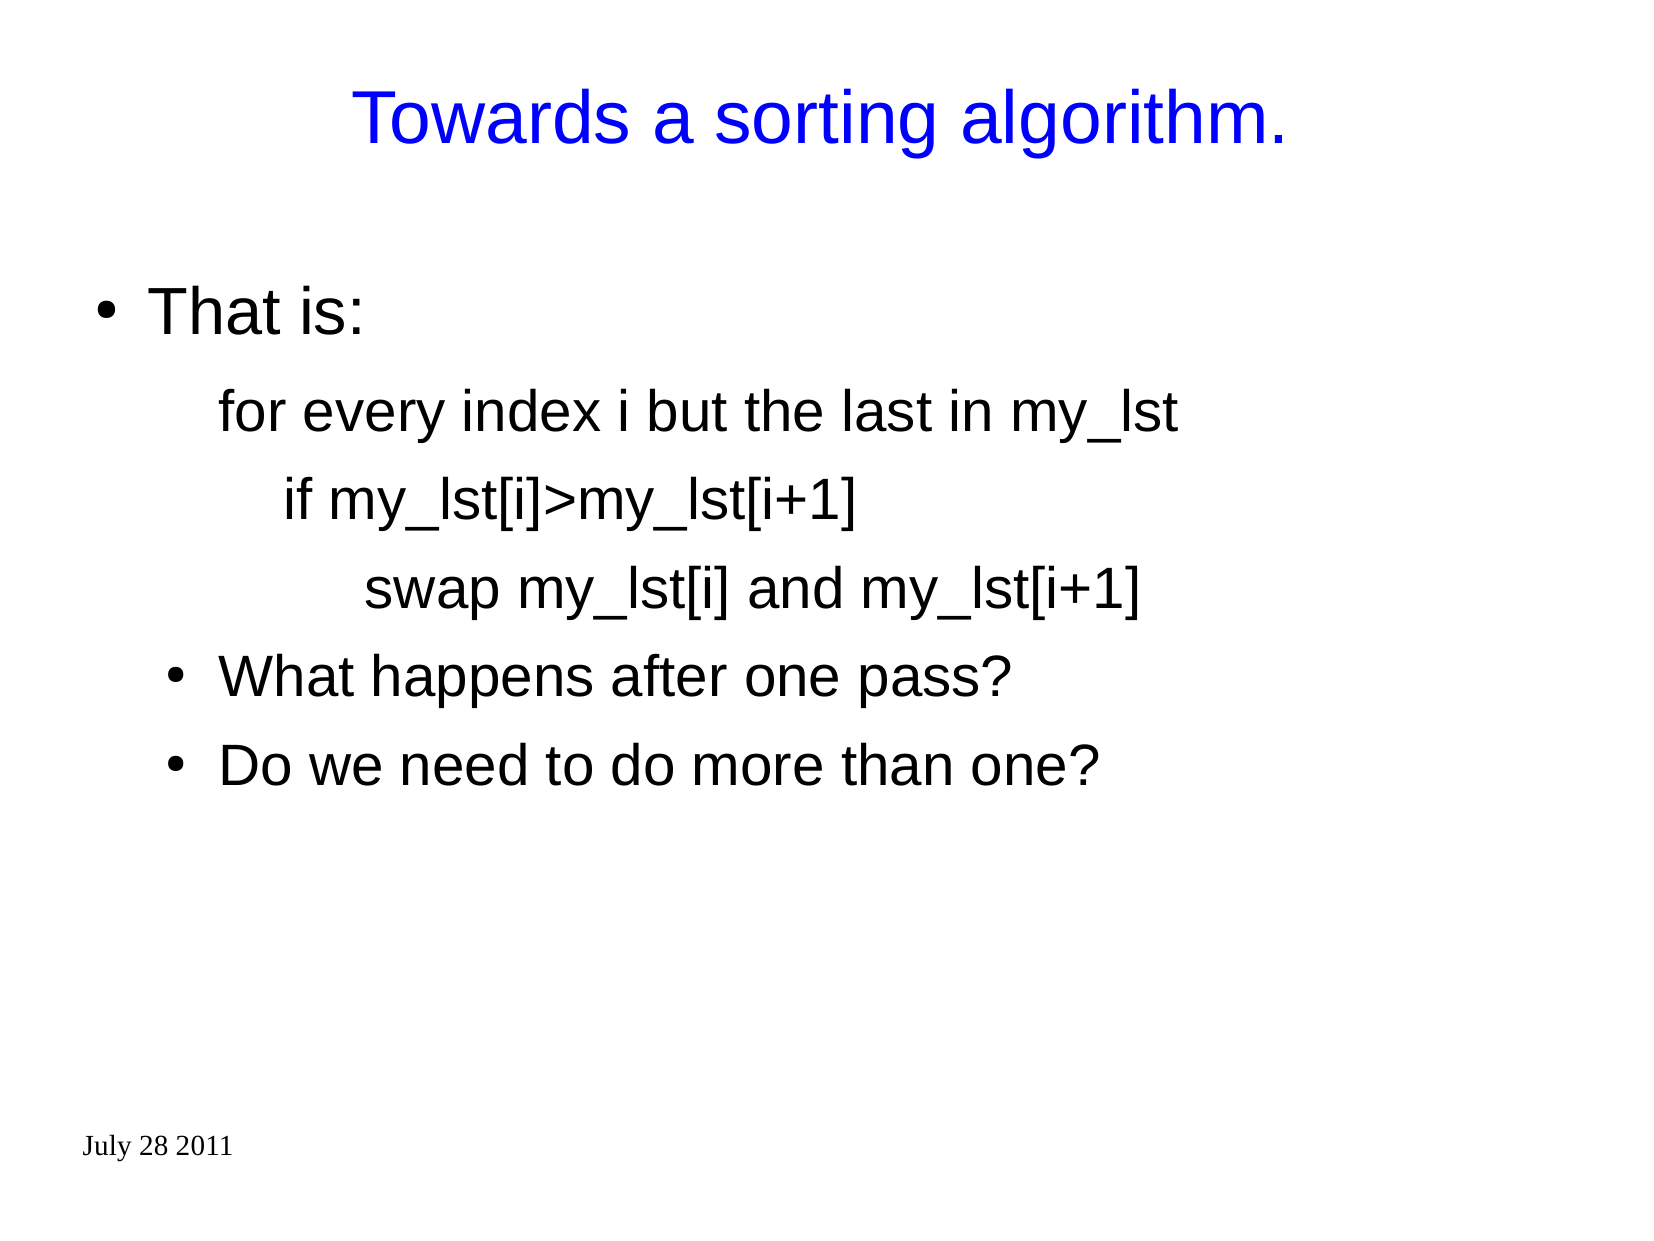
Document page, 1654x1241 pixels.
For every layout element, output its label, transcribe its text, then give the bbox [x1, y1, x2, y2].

title Towards a sorting algorithm. [76, 58, 1565, 178]
list That is: for every index i but the last in my_lst if my_lst[i]>my_lst[i+1] swap my_lst[i] and my_lst[i+1] What happens after one pass? Do we need to do more than one? [76, 274, 1565, 1093]
